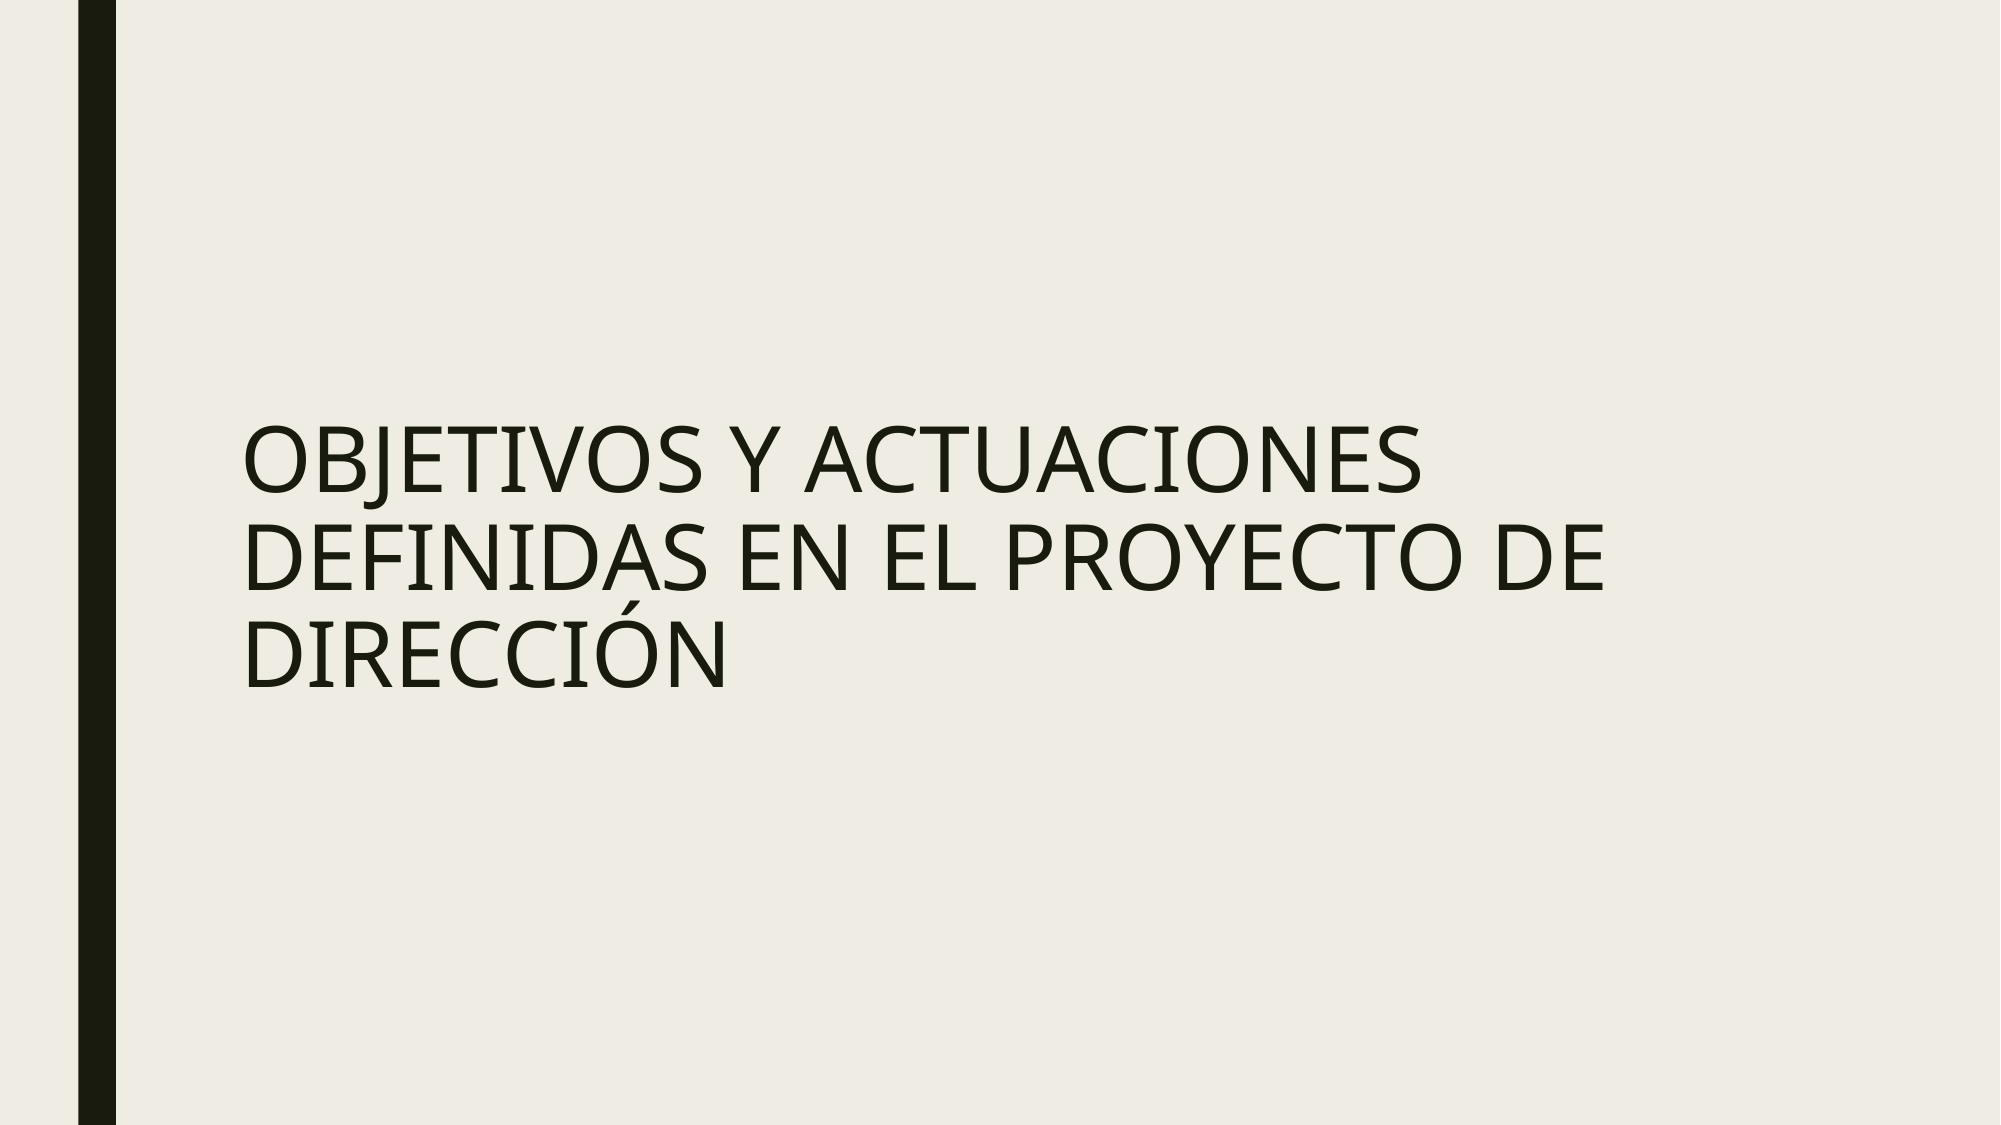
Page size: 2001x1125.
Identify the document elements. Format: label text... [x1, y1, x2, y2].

title OBJETIVOS Y ACTUACIONES DEFINIDAS EN EL PROYECTO DE DIRECCIÓN [225, 112, 1801, 787]
